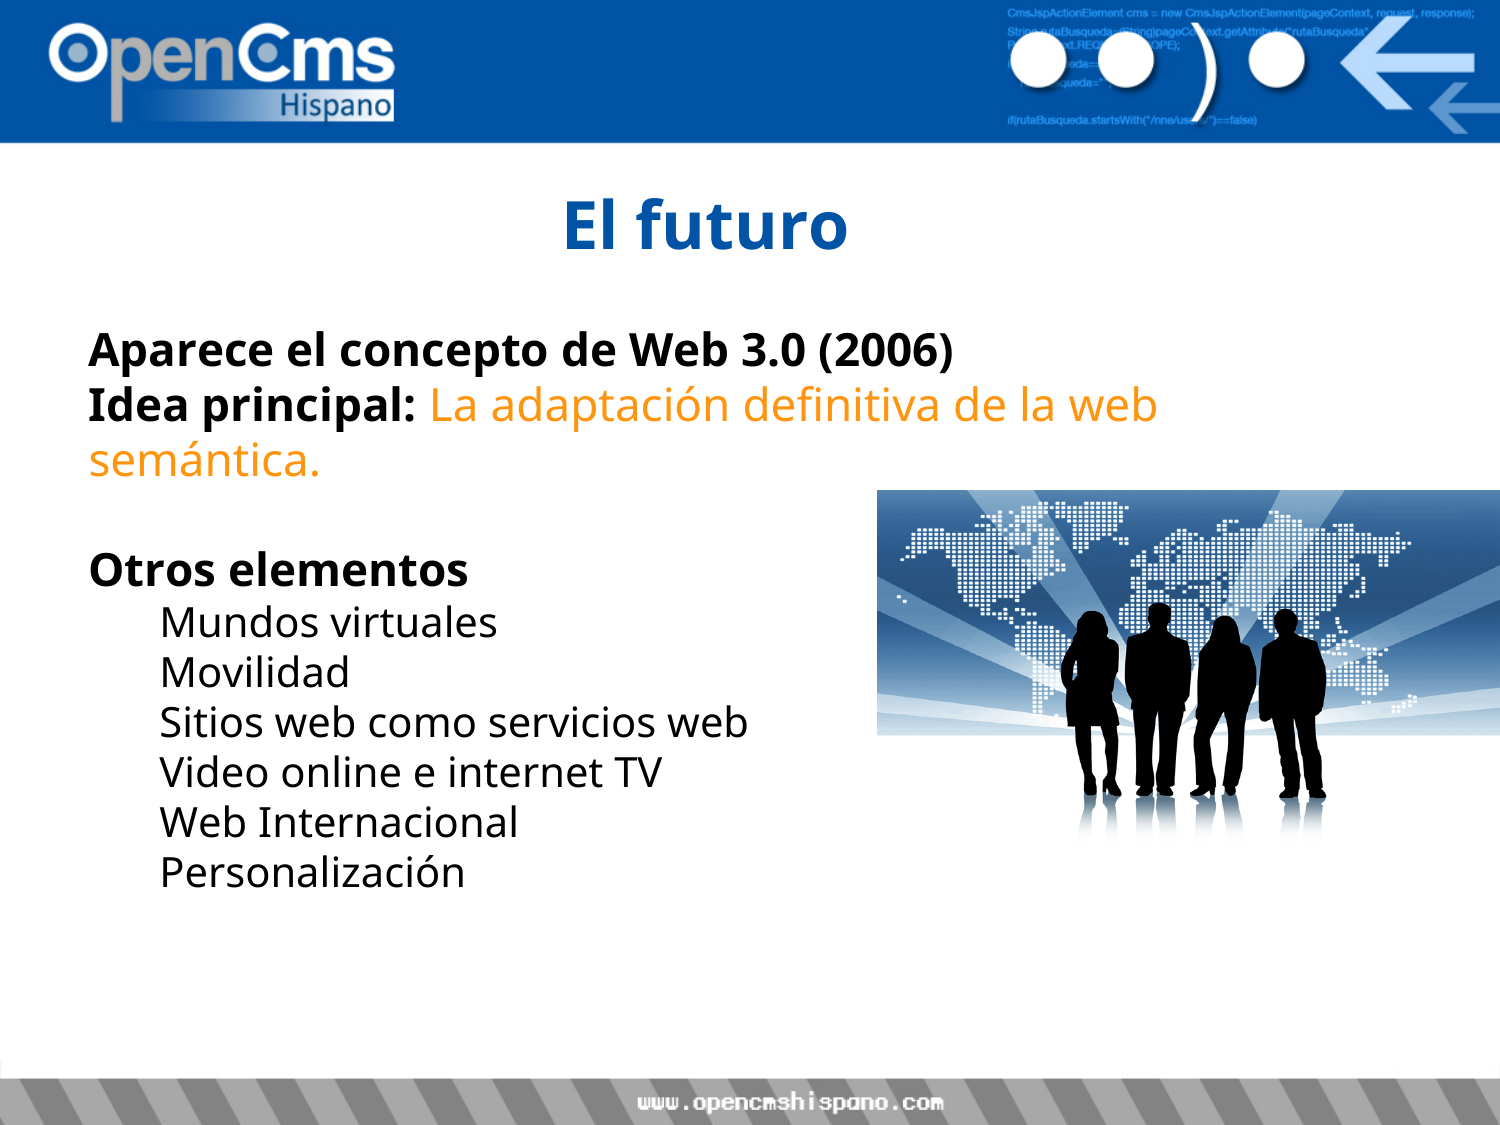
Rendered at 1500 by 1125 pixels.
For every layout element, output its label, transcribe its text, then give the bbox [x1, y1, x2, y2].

picture [0, 0, 1500, 1125]
text_box Aparece el concepto de Web 3.0 (2006) Idea principal: La adaptación definitiva de la web semántica. Otros elementos Mundos virtuales Movilidad Sitios web como servicios web Video online e internet TV Web Internacional Personalización [88, 265, 1345, 1093]
text_box El futuro [82, 140, 1329, 315]
